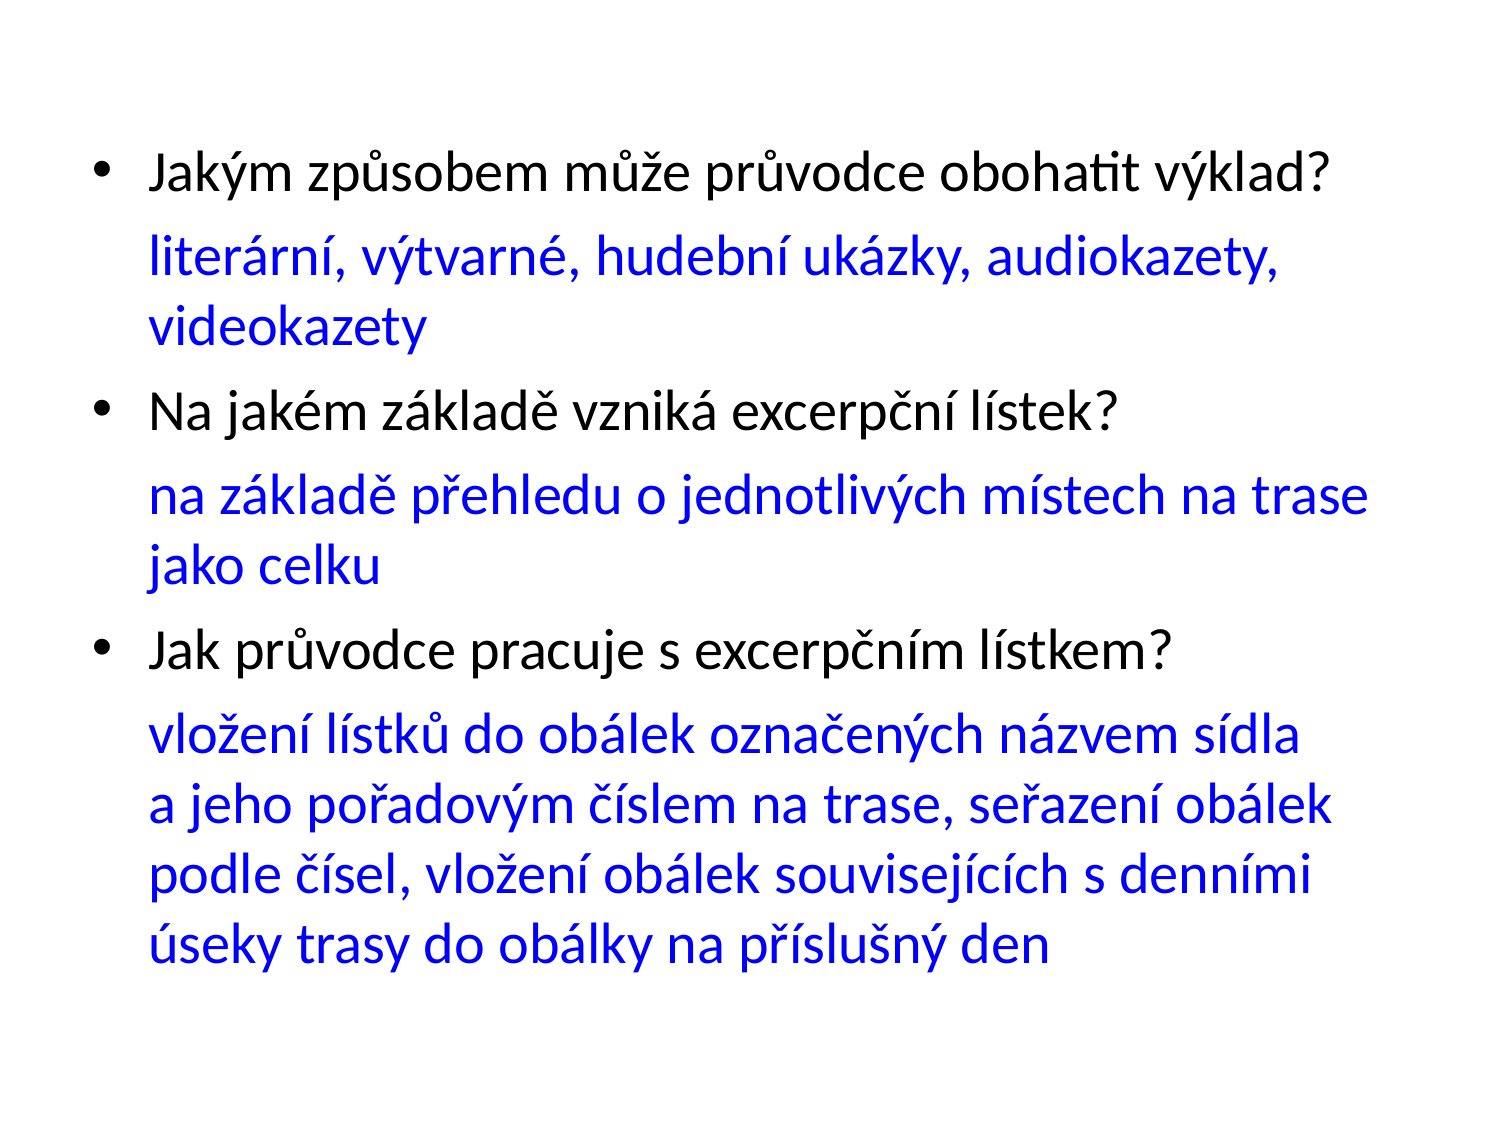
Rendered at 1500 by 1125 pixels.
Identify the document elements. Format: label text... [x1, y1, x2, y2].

list Jakým způsobem může průvodce obohatit výklad? literární, výtvarné, hudební ukázky, audiokazety, videokazety Na jakém základě vzniká excerpční lístek? na základě přehledu o jednotlivých místech na trase jako celku Jak průvodce pracuje s excerpčním lístkem? vložení lístků do obálek označených názvem sídla a jeho pořadovým číslem na trase, seřazení obálek podle čísel, vložení obálek souvisejících s denními úseky trasy do obálky na příslušný den [76, 125, 1427, 1125]
